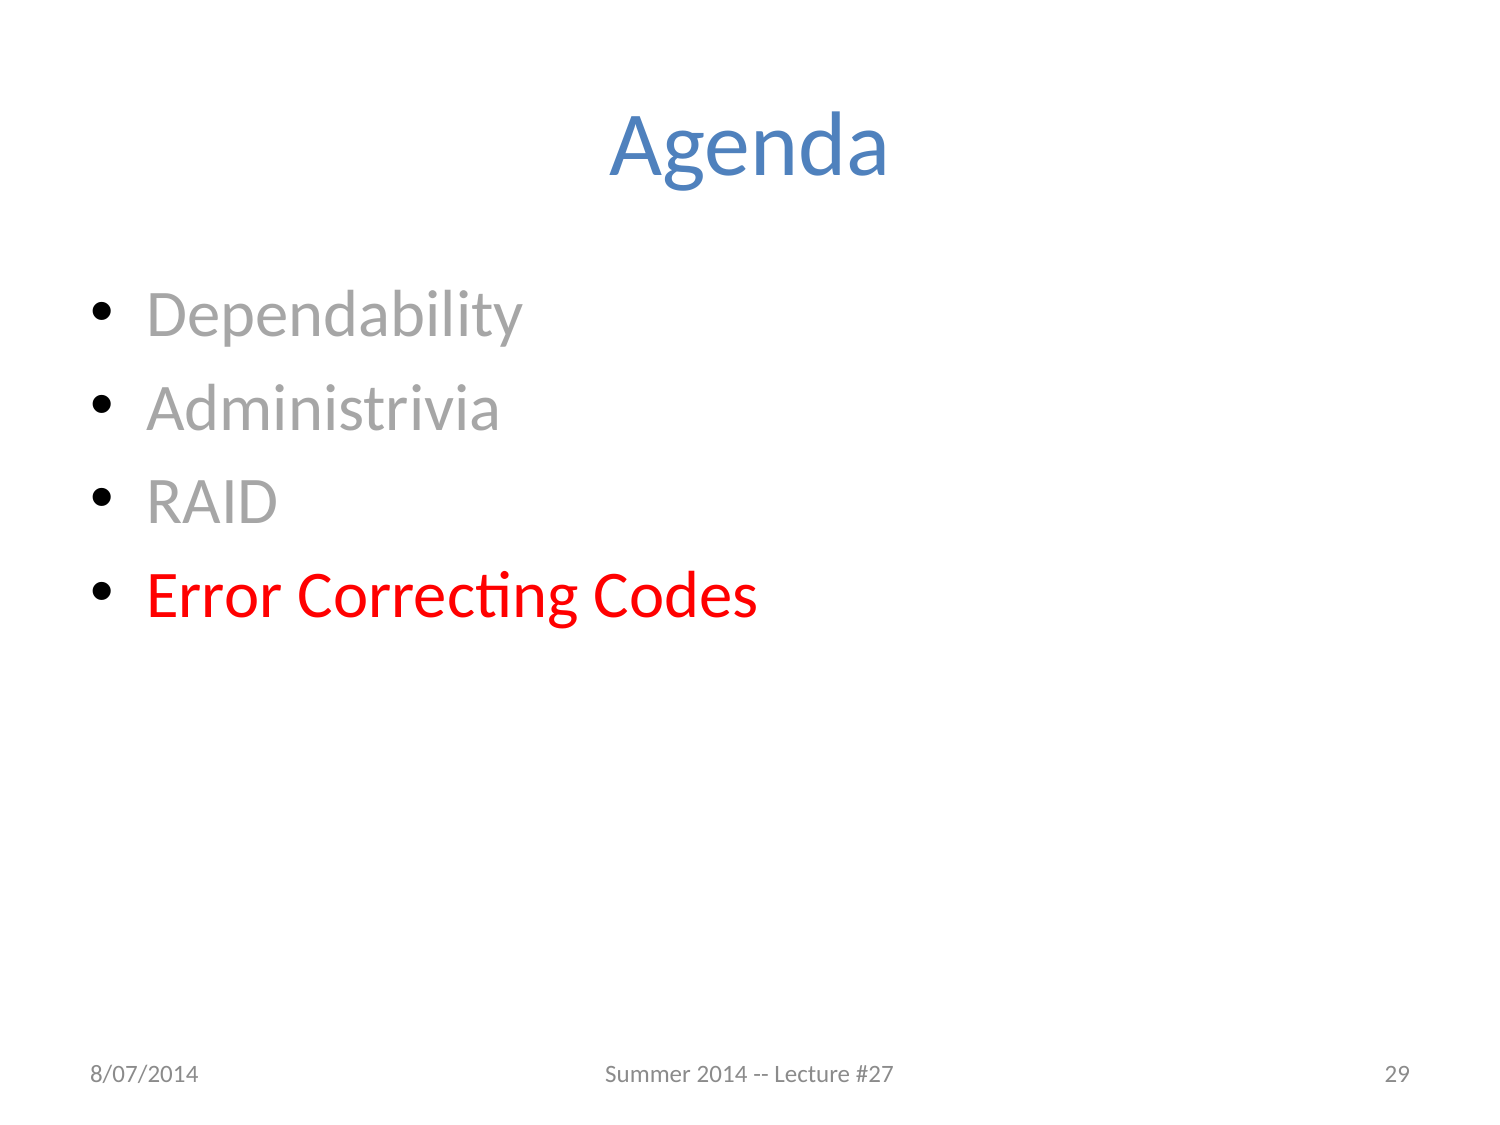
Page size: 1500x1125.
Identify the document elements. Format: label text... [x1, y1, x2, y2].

slide_number <number> [1074, 1042, 1425, 1103]
list Dependability Administrivia RAID Error Correcting Codes [75, 262, 1425, 1005]
slide_number 8/07/2014 [75, 1042, 425, 1103]
title Agenda [75, 45, 1425, 233]
footer Summer 2014 -- Lecture #27 [512, 1042, 988, 1103]
